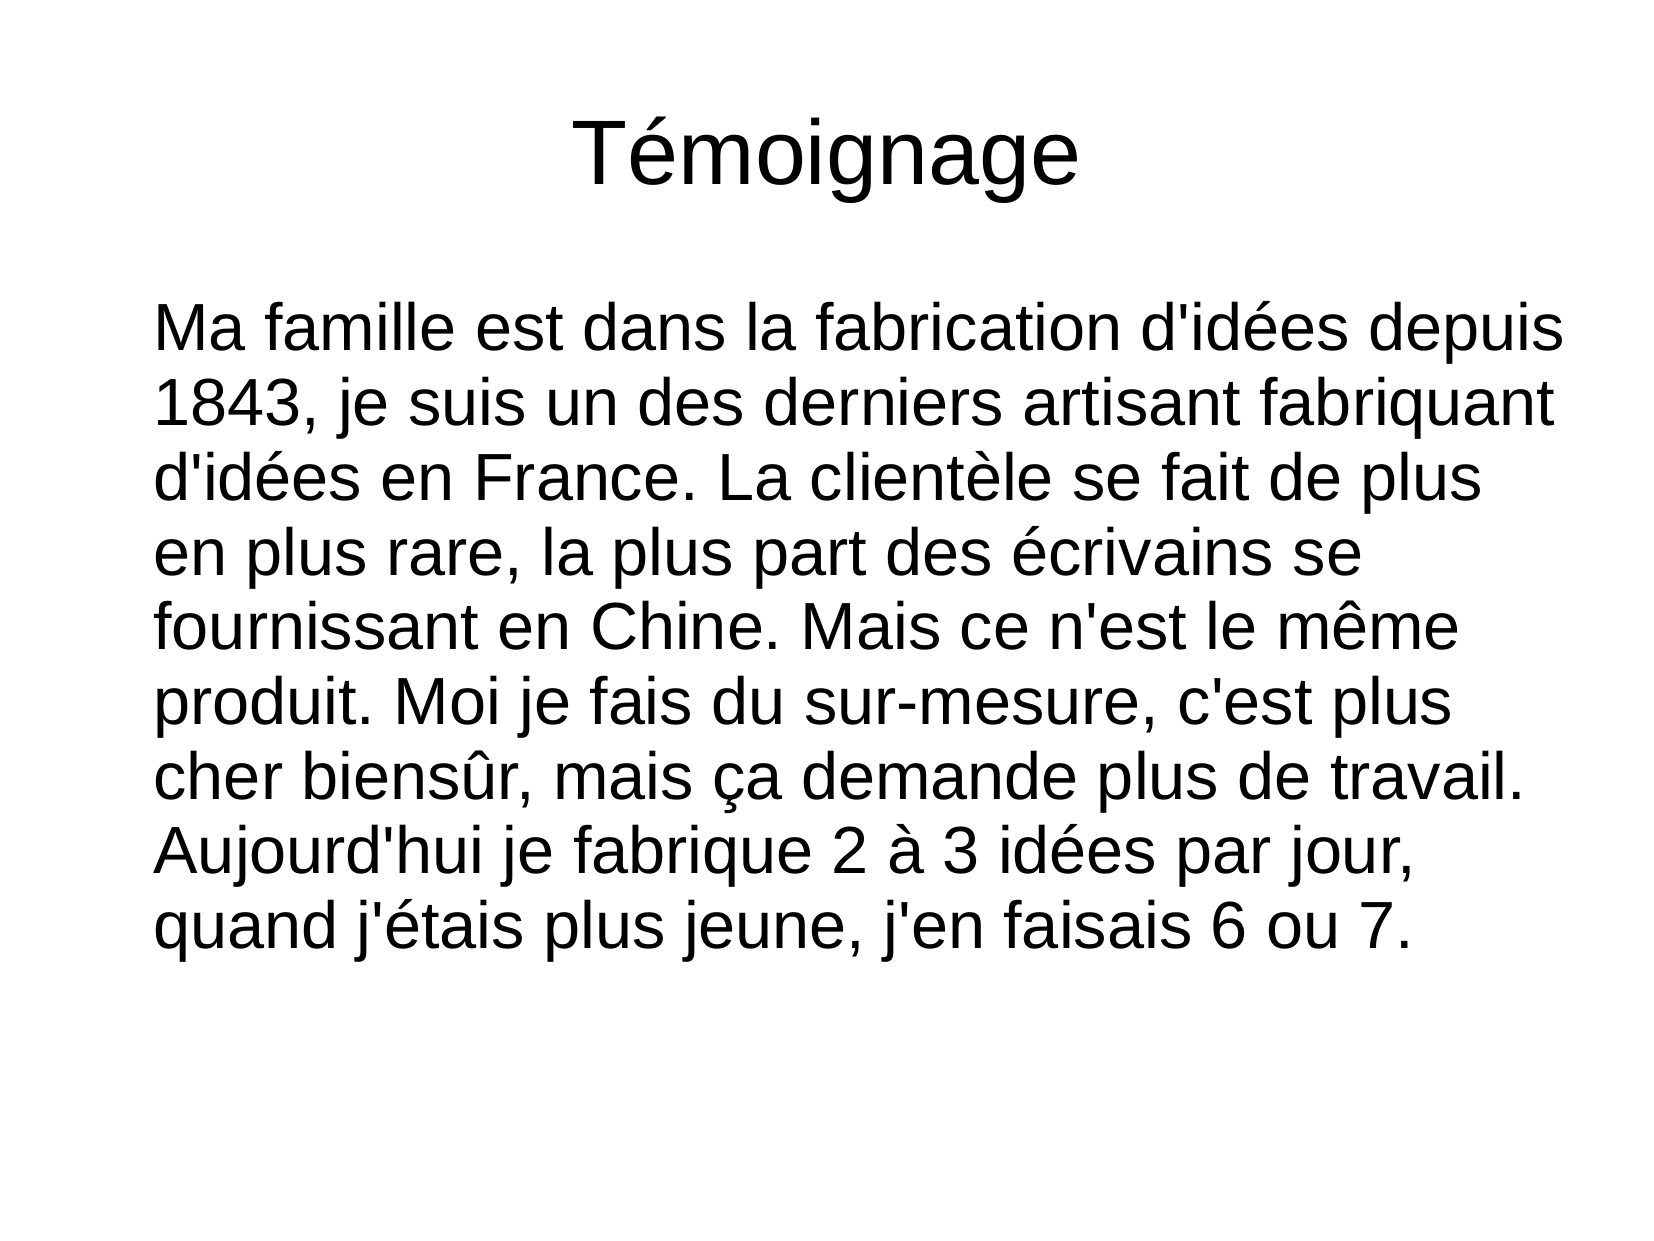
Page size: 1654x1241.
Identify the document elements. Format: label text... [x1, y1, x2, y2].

title Témoignage [82, 49, 1571, 257]
list Ma famille est dans la fabrication d'idées depuis 1843, je suis un des derniers artisant fabriquant d'idées en France. La clientèle se fait de plus en plus rare, la plus part des écrivains se fournissant en Chine. Mais ce n'est le même produit. Moi je fais du sur-mesure, c'est plus cher biensûr, mais ça demande plus de travail. Aujourd'hui je fabrique 2 à 3 idées par jour, quand j'étais plus jeune, j'en faisais 6 ou 7. [82, 290, 1571, 1109]
